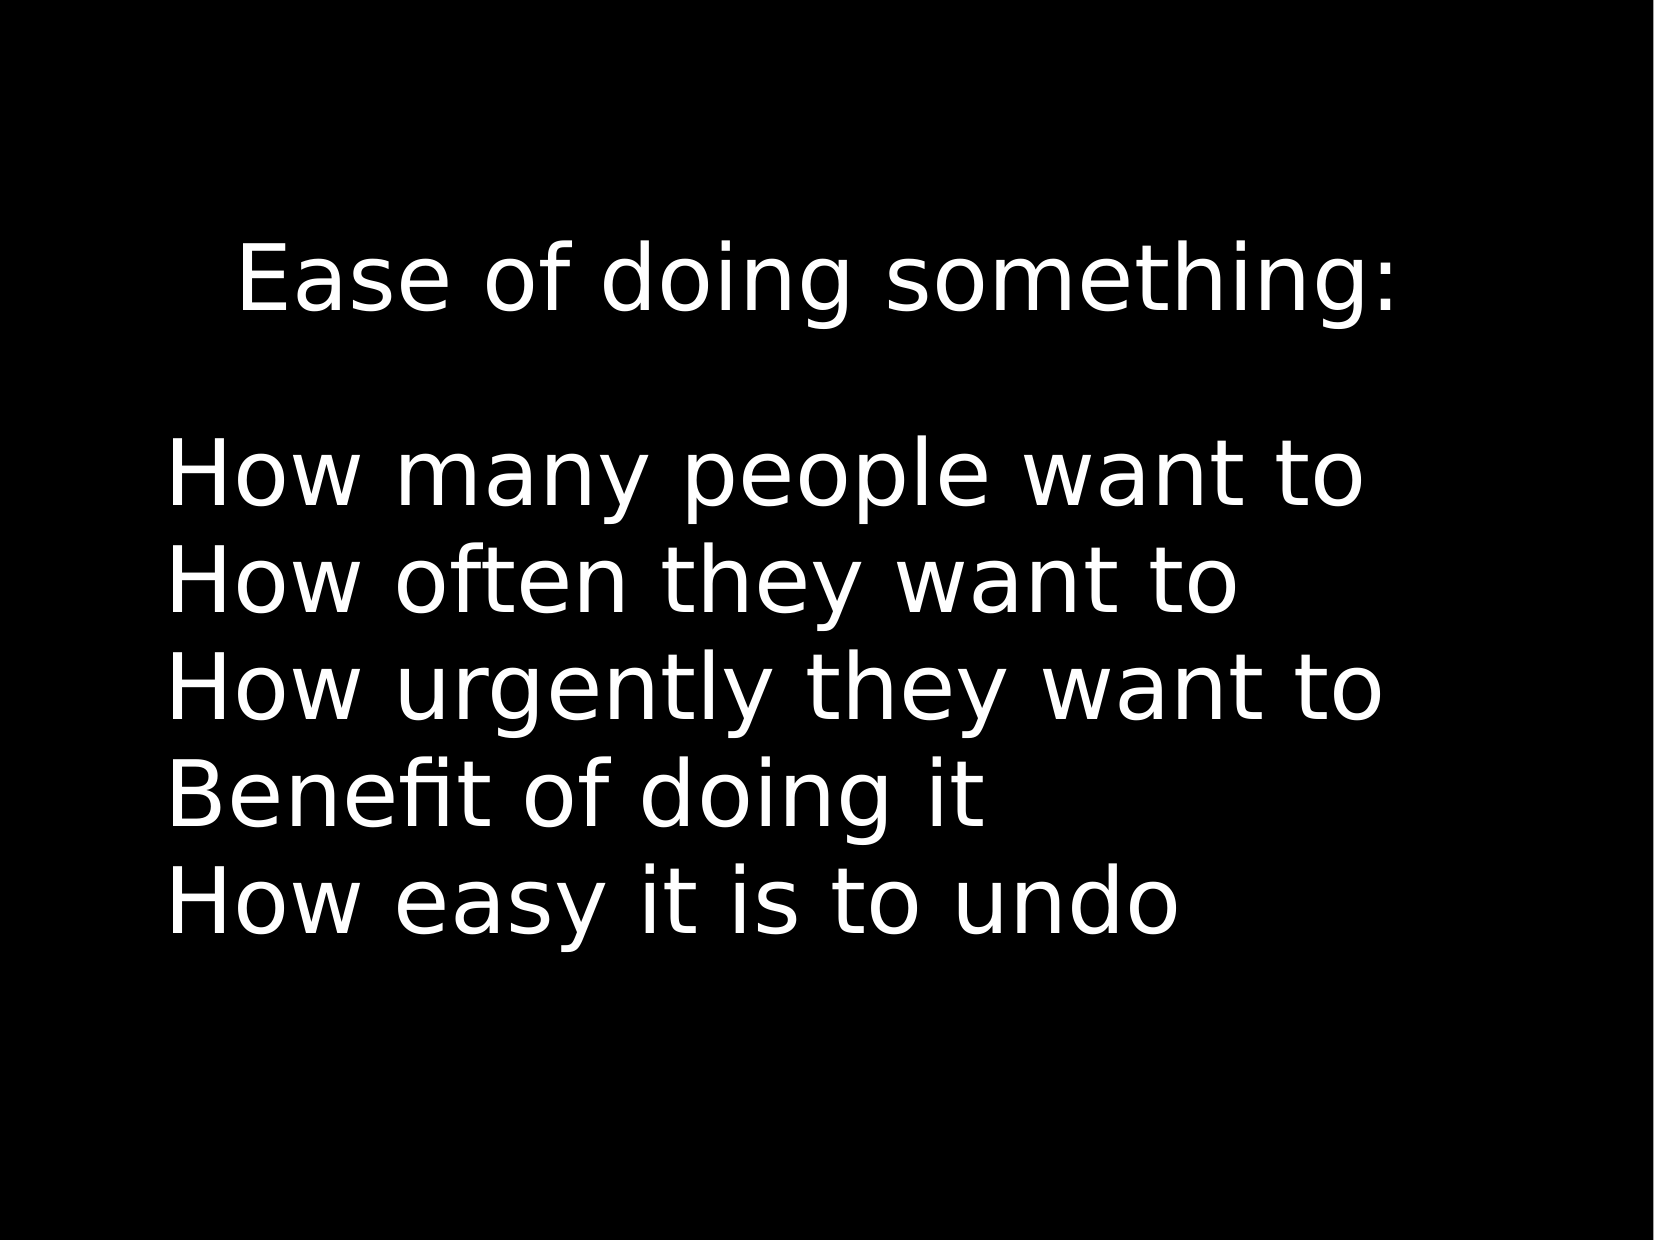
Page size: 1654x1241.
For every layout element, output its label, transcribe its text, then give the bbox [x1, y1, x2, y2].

title Ease of doing something: [75, 182, 1564, 376]
text_box How many people want to How often they want to How urgently they want to Benefit of doing it How easy it is to undo [150, 412, 1501, 963]
